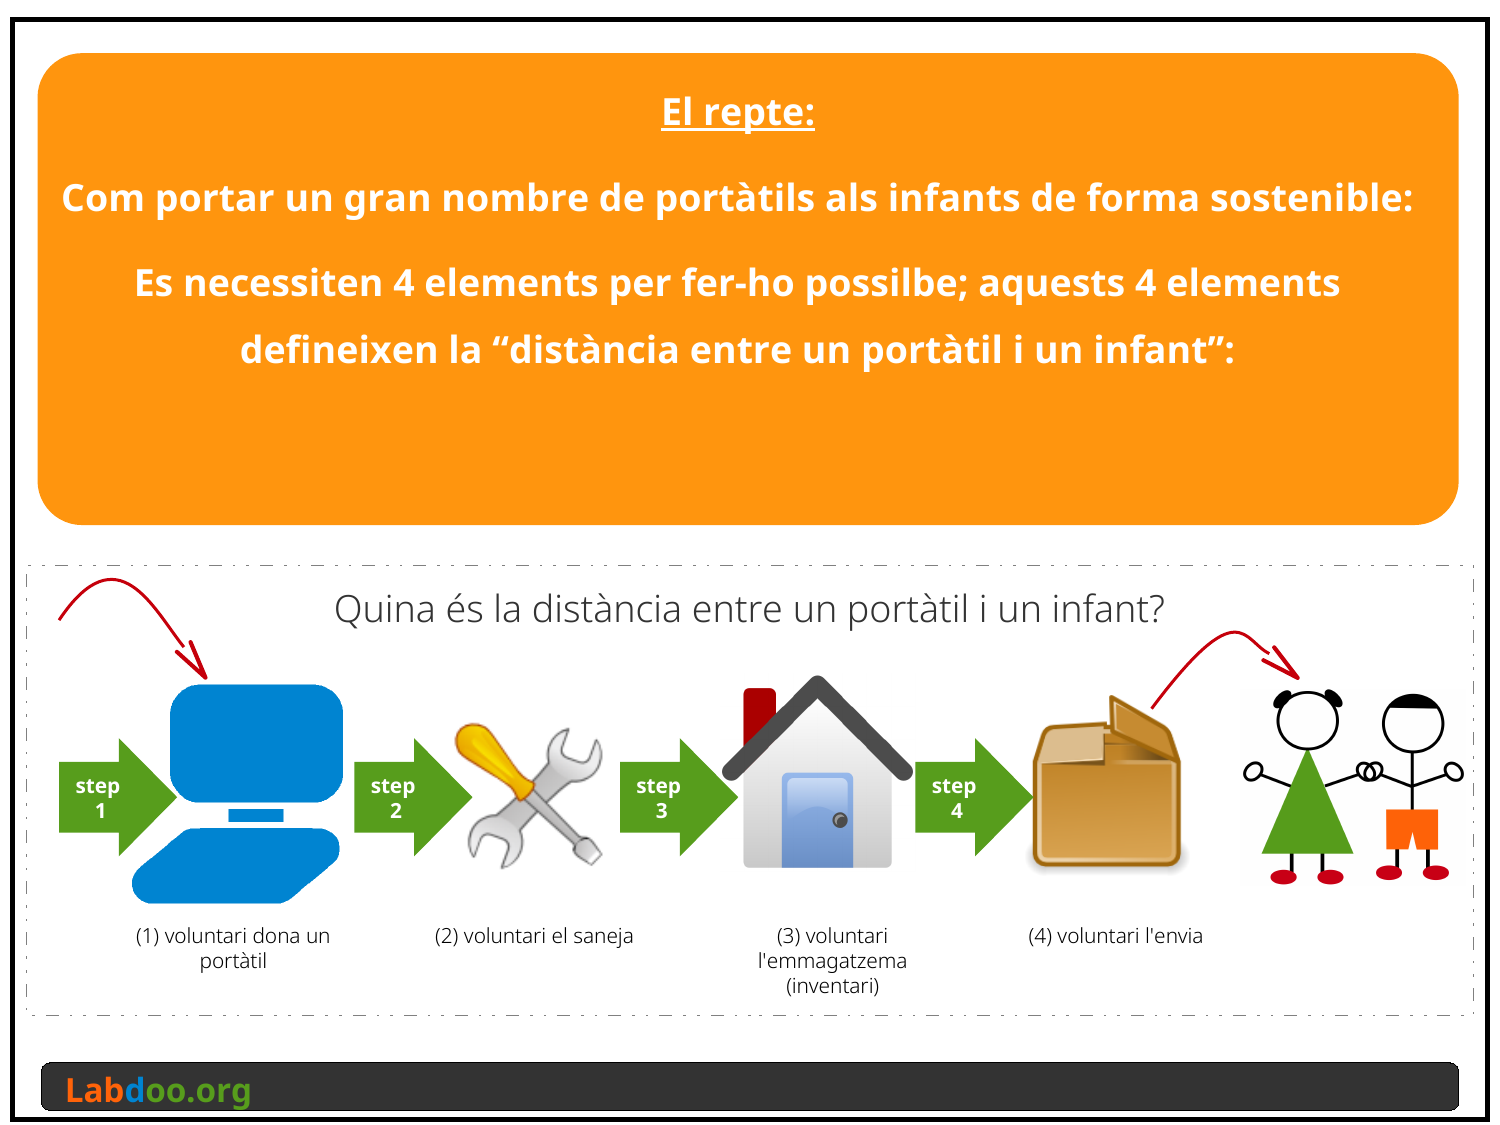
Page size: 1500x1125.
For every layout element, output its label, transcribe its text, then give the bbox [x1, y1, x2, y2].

text_box Quina és la distància entre un portàtil i un infant? [188, 578, 1312, 638]
text_box (4) voluntari l'envia [980, 915, 1252, 956]
text_box step 1 [59, 738, 178, 857]
picture [128, 680, 354, 914]
text_box [52, 514, 1444, 526]
text_box (2) voluntari el saneja [395, 915, 674, 981]
picture [1240, 689, 1466, 886]
text_box [61, 53, 1435, 58]
text_box step 3 [620, 738, 739, 857]
text_box step 4 [915, 738, 1034, 857]
text_box El repte: Com portar un gran nombre de portàtils als infants de forma sostenible: Es necessiten 4 elements per fer-ho possilbe; aquests 4 elements defineixen la “distància entre un portàtil i un infant”: [29, 58, 1447, 514]
picture [1024, 695, 1190, 876]
text_box (1) voluntari dona un portàtil [94, 915, 373, 981]
picture [720, 673, 916, 872]
picture [450, 715, 616, 881]
text_box [1447, 67, 1459, 511]
text_box step 2 [354, 738, 473, 857]
text_box (3) voluntari l'emmagatzema (inventari) [696, 915, 969, 1006]
